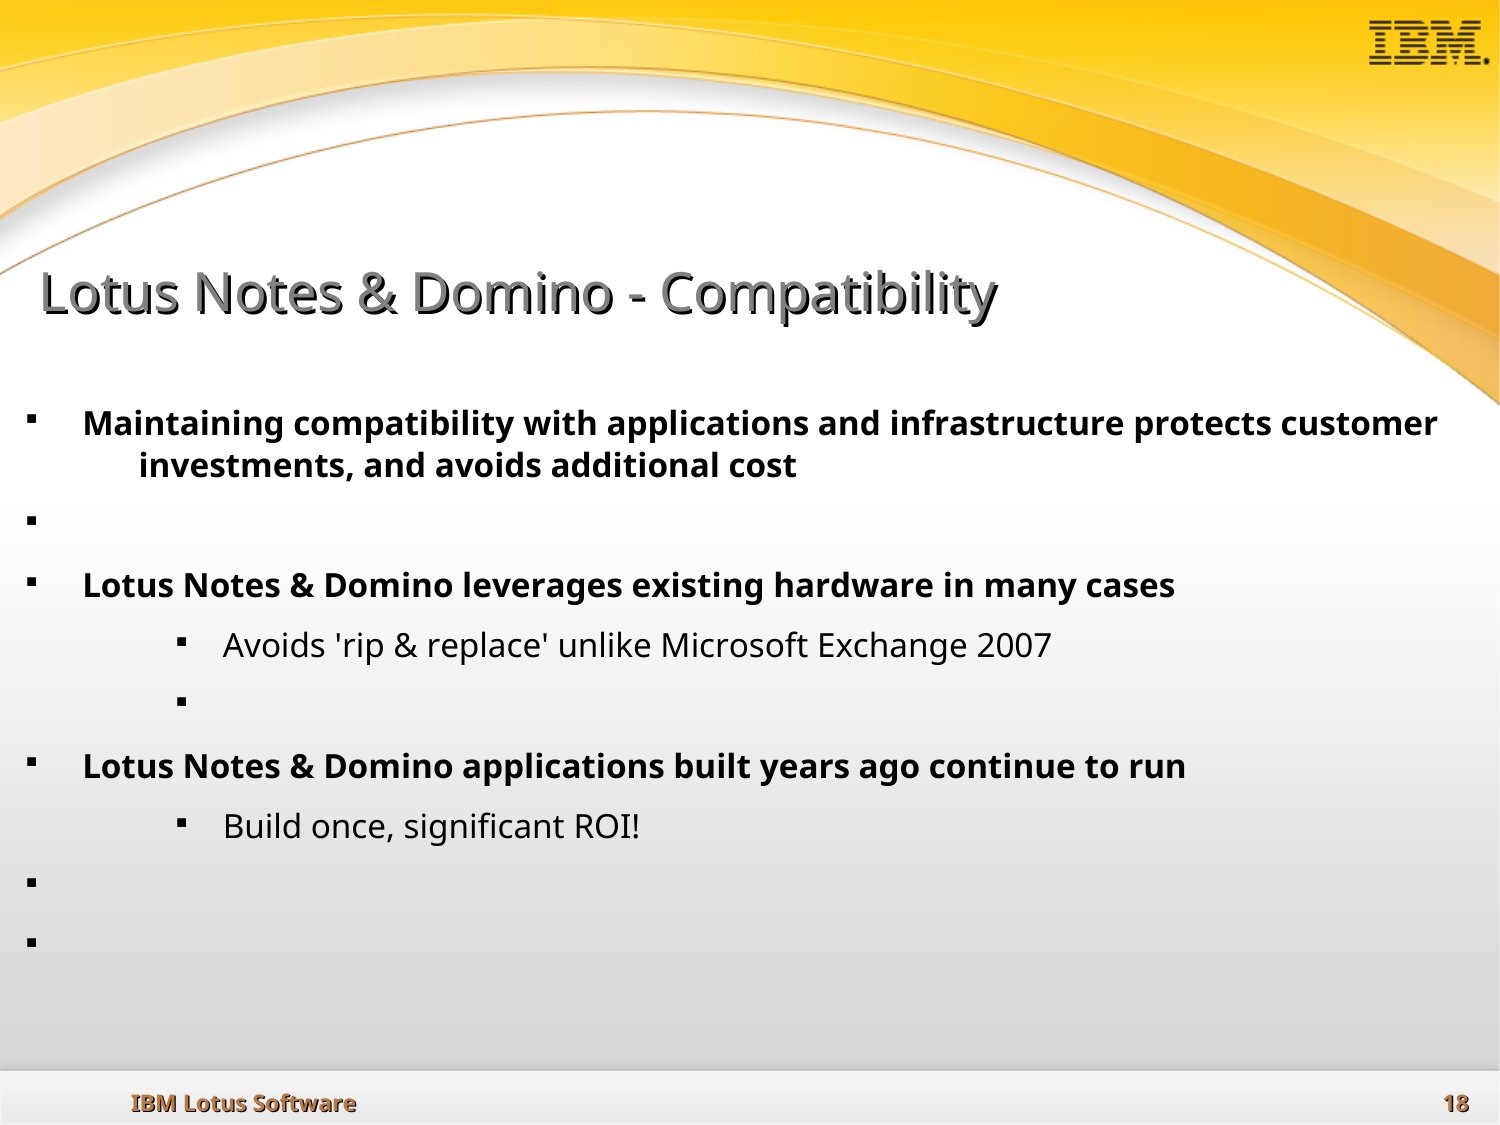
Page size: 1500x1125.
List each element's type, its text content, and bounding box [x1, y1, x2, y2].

picture [0, 0, 1500, 1125]
list Maintaining compatibility with applications and infrastructure protects customer investments, and avoids additional cost Lotus Notes & Domino leverages existing hardware in many cases Avoids 'rip & replace' unlike Microsoft Exchange 2007 Lotus Notes & Domino applications built years ago continue to run Build once, significant ROI! [26, 401, 1451, 1125]
title Lotus Notes & Domino - Compatibility [23, 248, 1463, 331]
footer IBM Lotus Software [115, 1079, 679, 1125]
